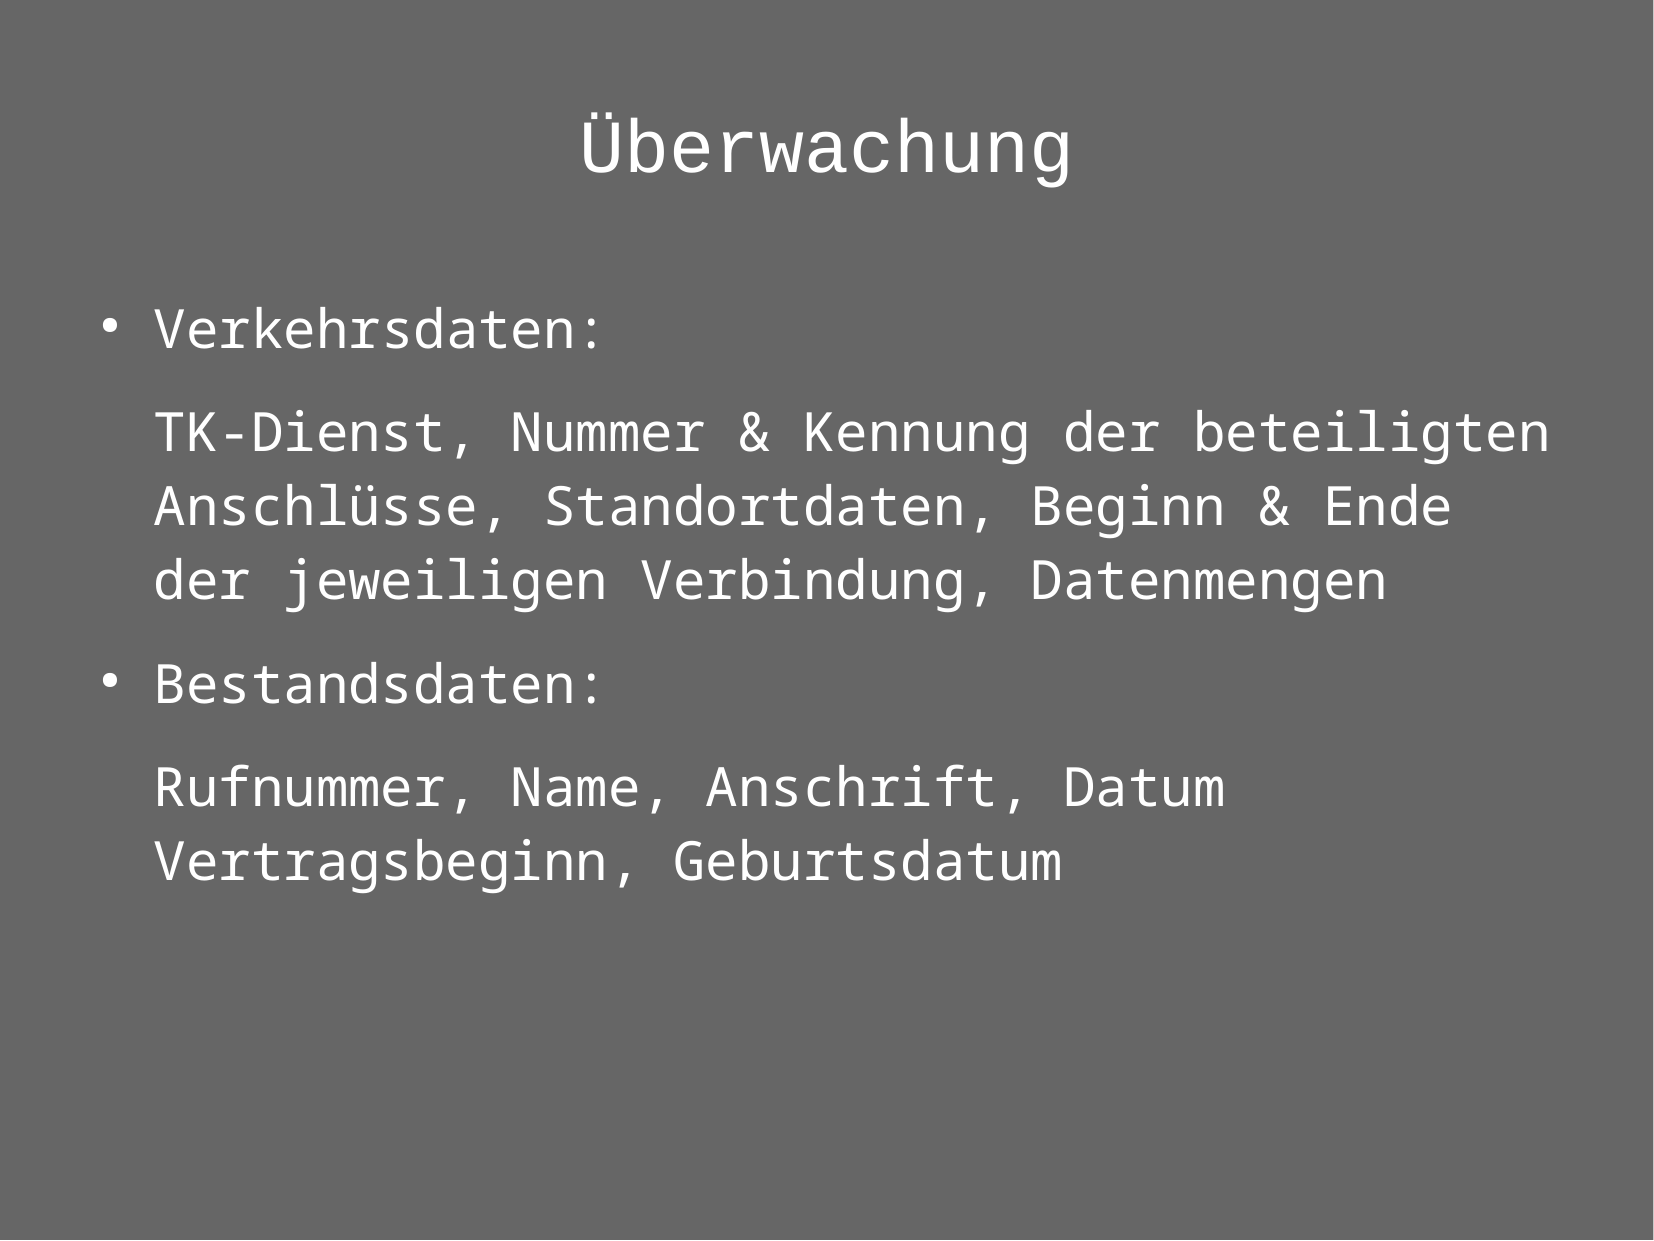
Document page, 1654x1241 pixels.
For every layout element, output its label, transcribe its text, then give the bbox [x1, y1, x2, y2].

list Verkehrsdaten: TK-Dienst, Nummer & Kennung der beteiligten Anschlüsse, Standortdaten, Beginn & Ende der jeweiligen Verbindung, Datenmengen Bestandsdaten: Rufnummer, Name, Anschrift, Datum Vertragsbeginn, Geburtsdatum [82, 290, 1571, 1109]
title Überwachung [82, 49, 1571, 257]
